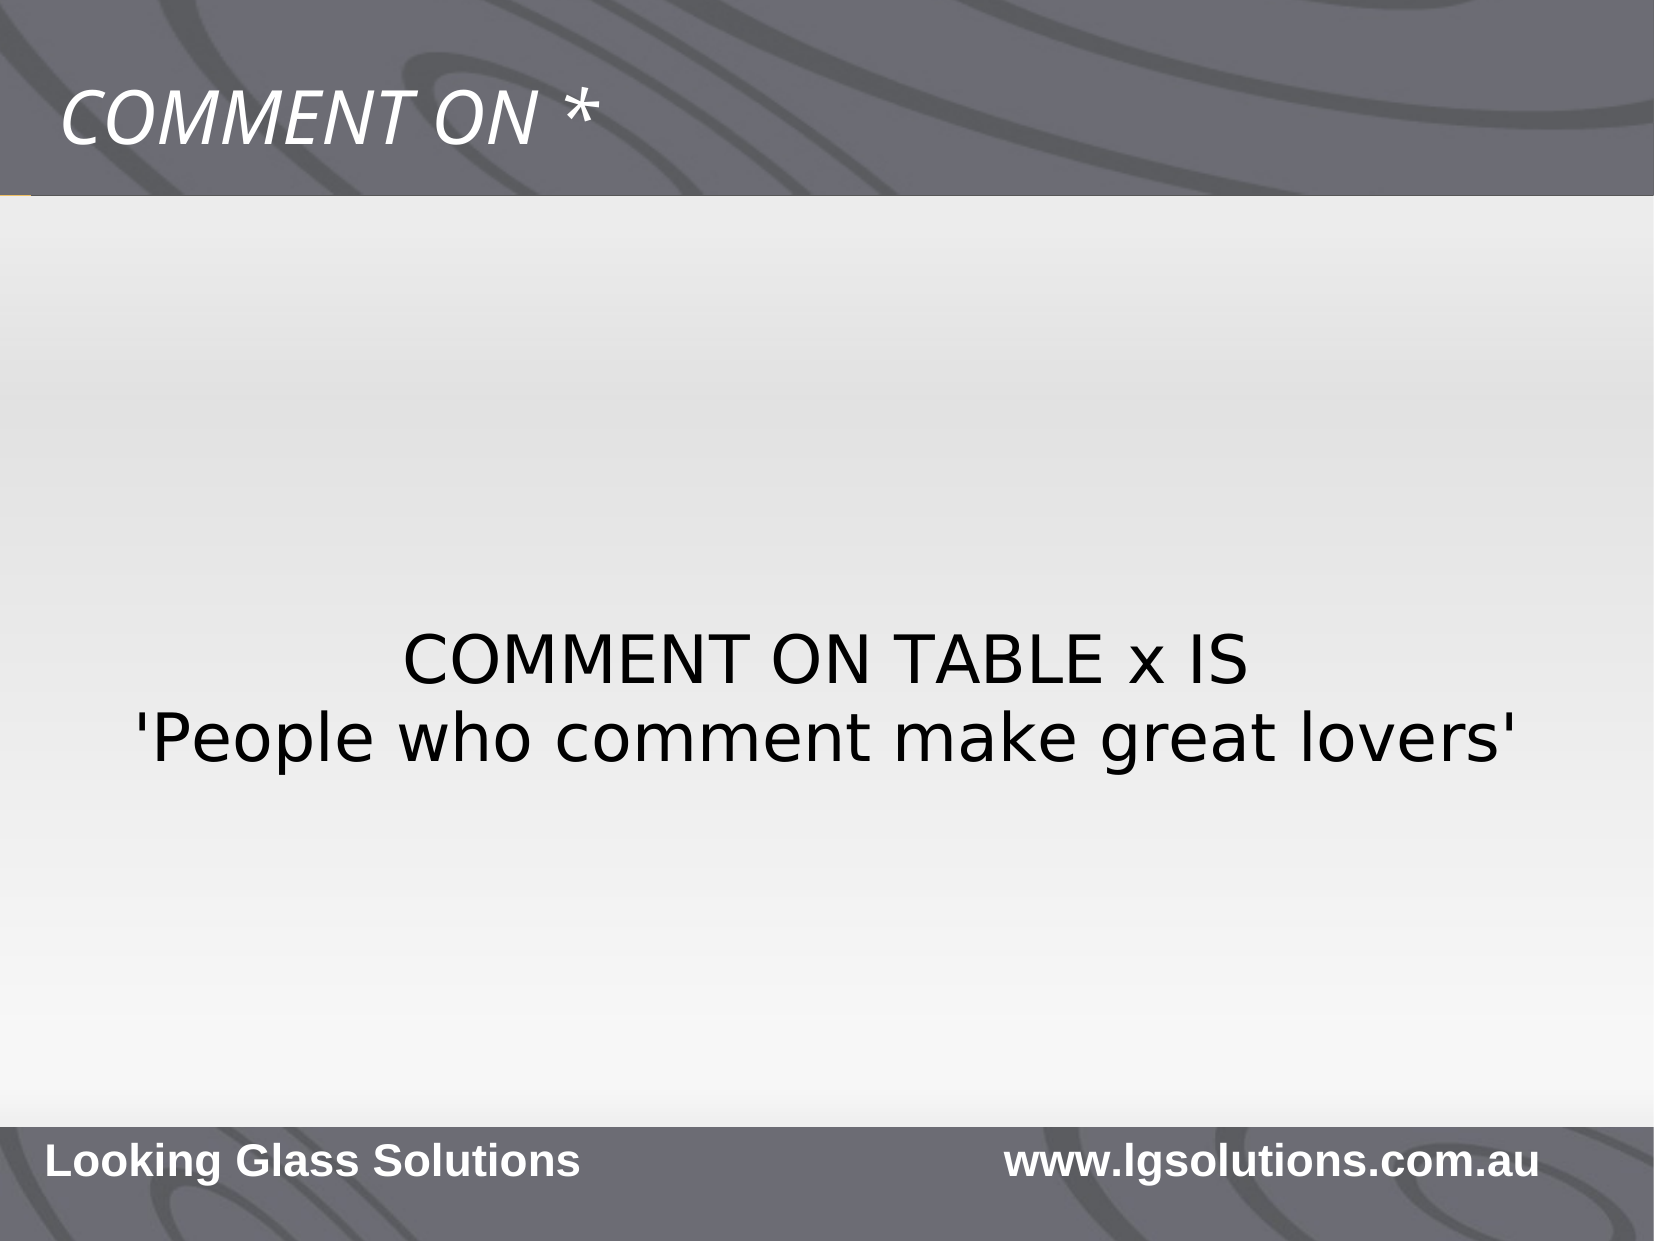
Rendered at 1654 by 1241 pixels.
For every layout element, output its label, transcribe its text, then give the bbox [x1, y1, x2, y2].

title COMMENT ON * [59, 48, 1270, 182]
subtitle COMMENT ON TABLE x IS 'People who comment make great lovers' [82, 297, 1571, 1102]
picture [0, 0, 1654, 1241]
